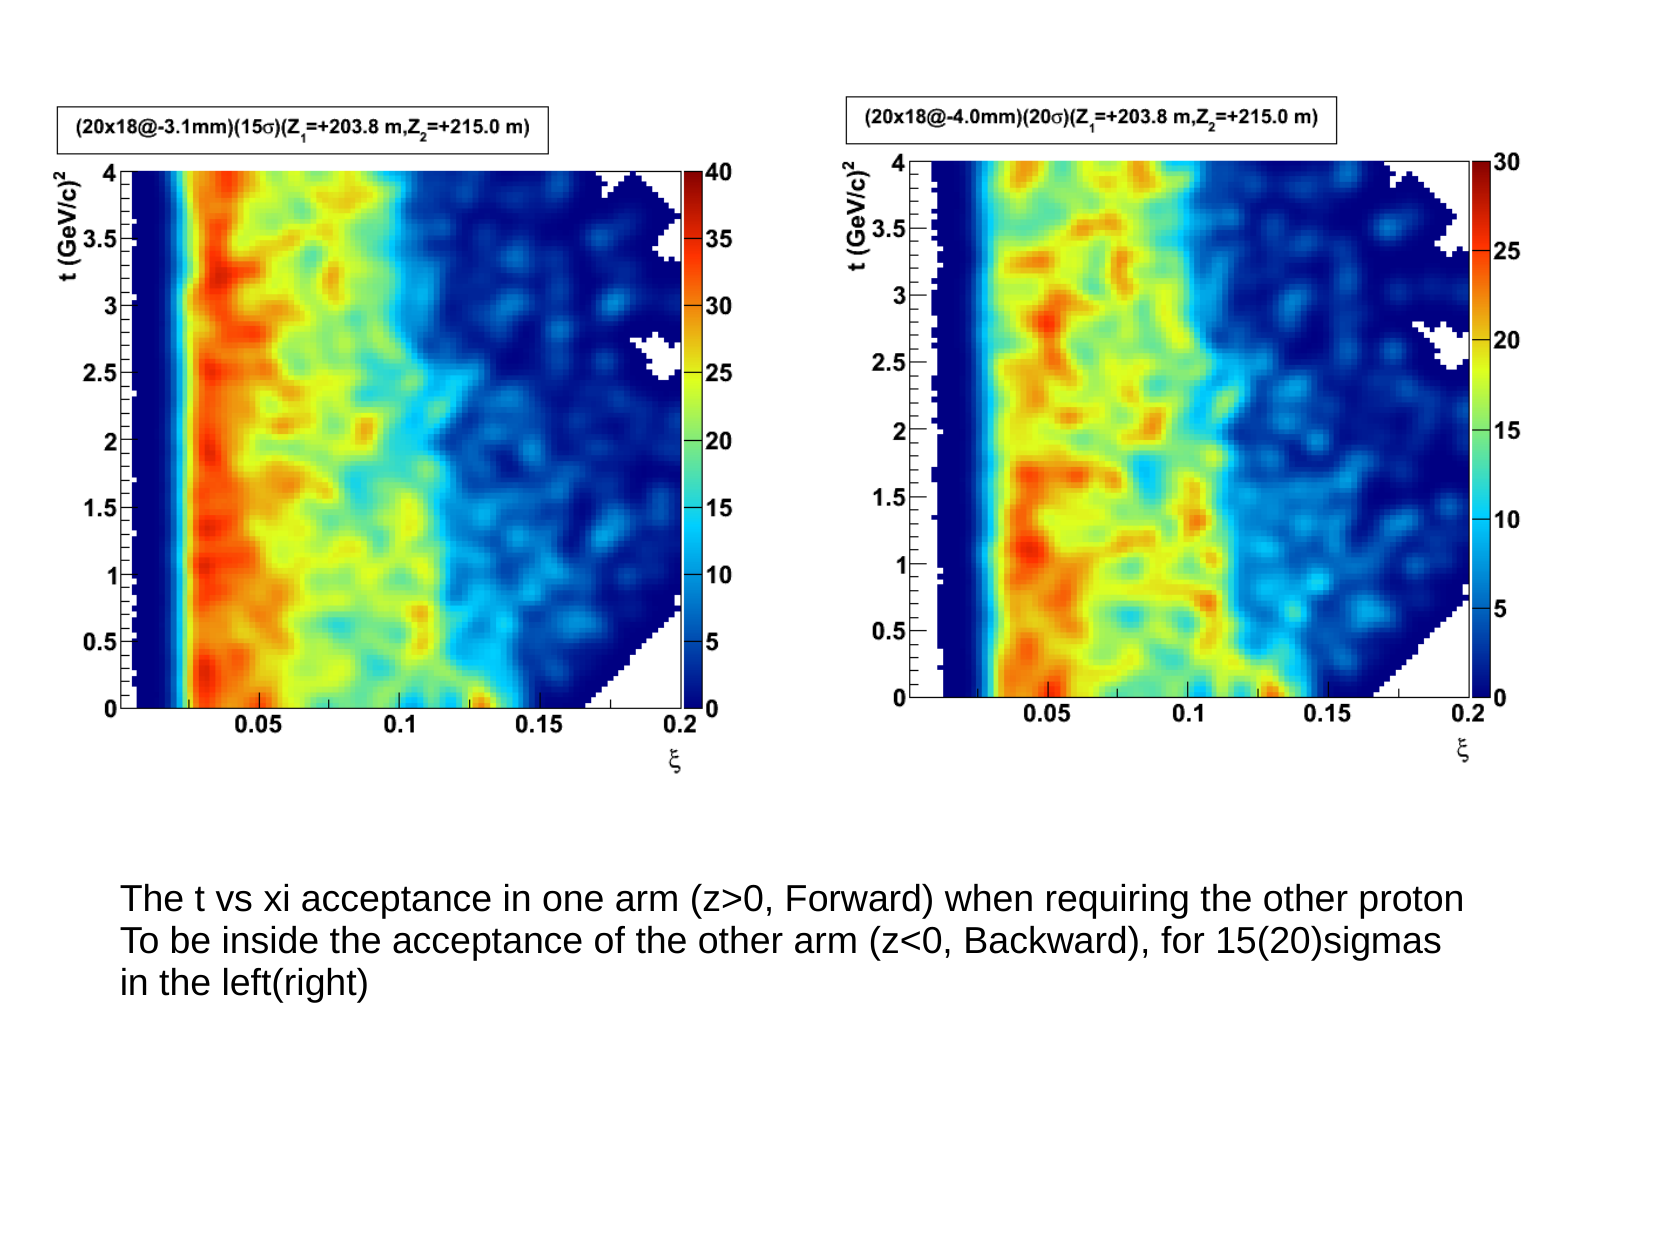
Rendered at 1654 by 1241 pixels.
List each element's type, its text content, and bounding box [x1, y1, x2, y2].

text_box The t vs xi acceptance in one arm (z>0, Forward) when requiring the other proton To be inside the acceptance of the other arm (z<0, Backward), for 15(20)sigmas in the left(right) [105, 870, 1483, 1011]
picture [51, 104, 751, 776]
picture [840, 94, 1539, 766]
